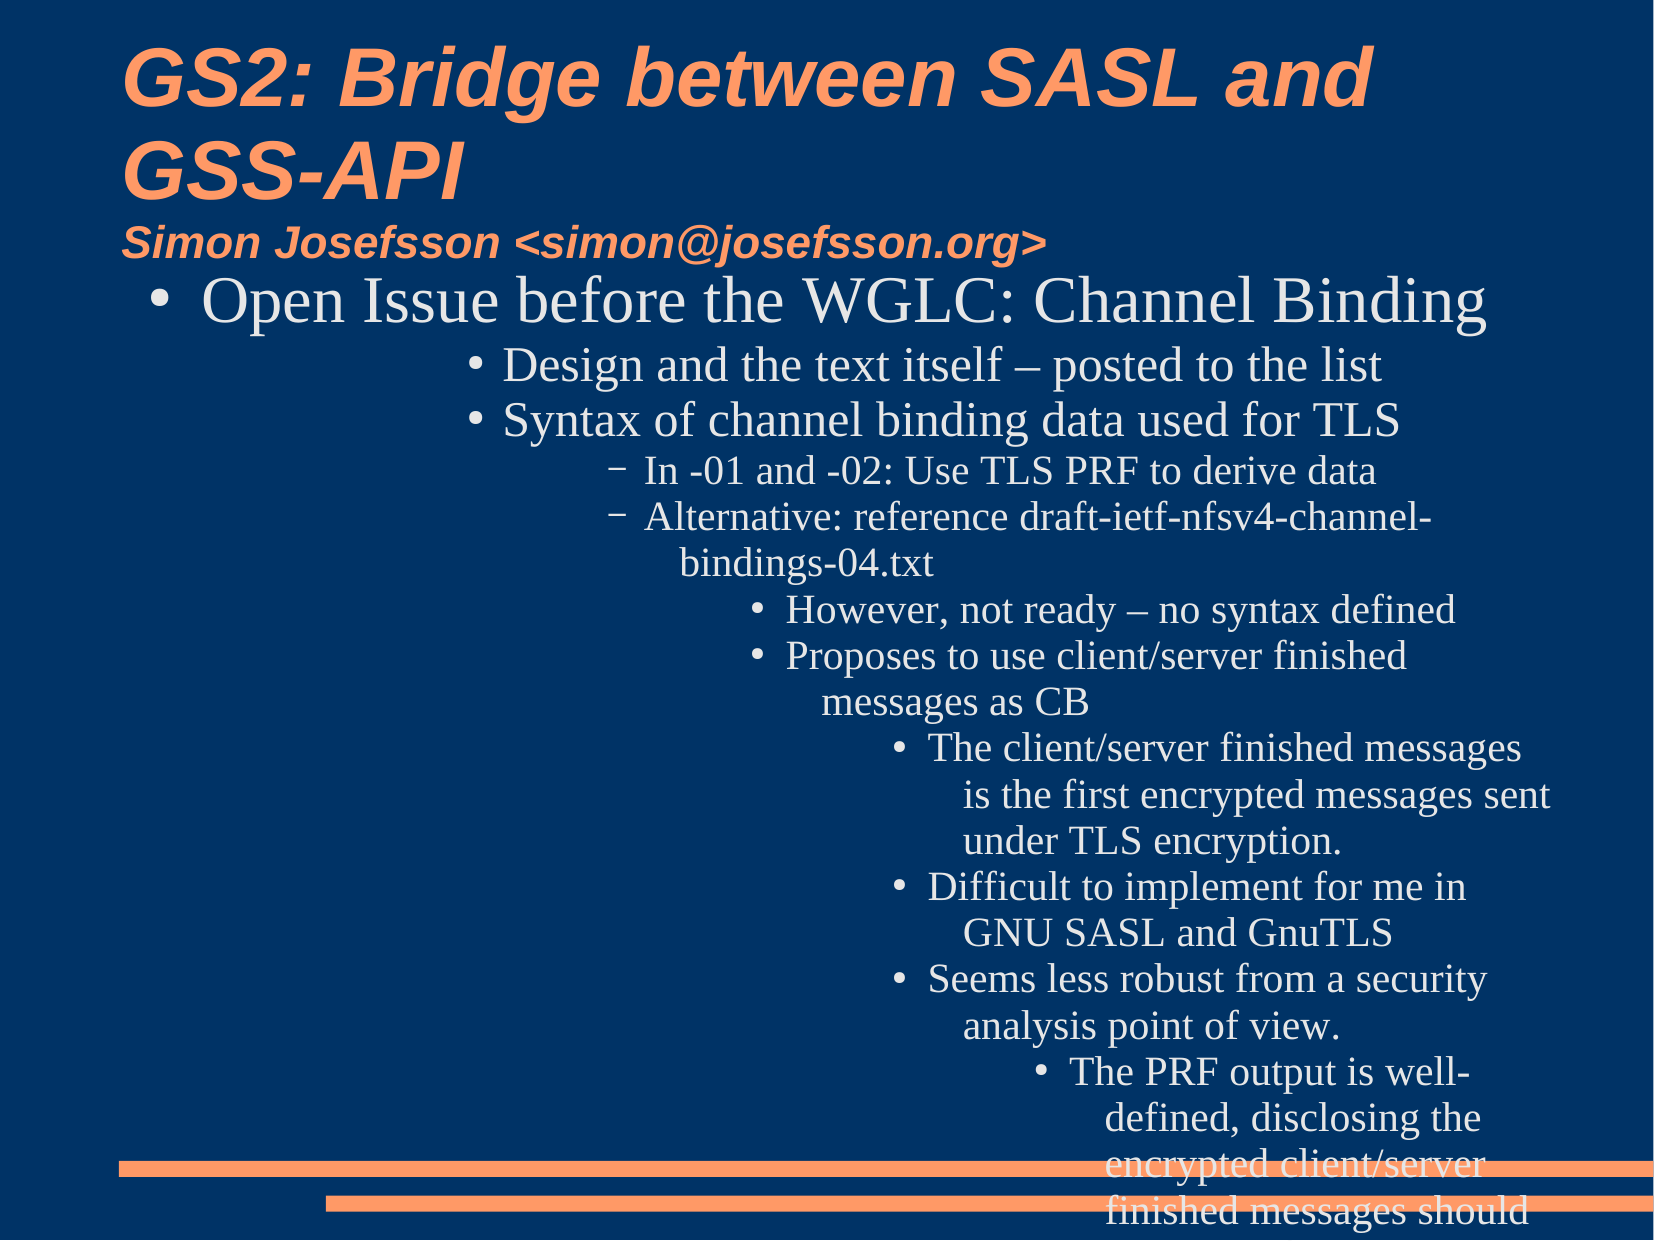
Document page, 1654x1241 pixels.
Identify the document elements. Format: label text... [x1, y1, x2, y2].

list Open Issue before the WGLC: Channel Binding Design and the text itself – posted to the list Syntax of channel binding data used for TLS In -01 and -02: Use TLS PRF to derive data Alternative: reference draft-ietf-nfsv4-channel-bindings-04.txt However, not ready – no syntax defined Proposes to use client/server finished messages as CB The client/server finished messages is the first encrypted messages sent under TLS encryption. Difficult to implement for me in GNU SASL and GnuTLS Seems less robust from a security analysis point of view. The PRF output is well-defined, disclosing the encrypted client/server finished messages should be review further to make sure it is a good idea. I prefer to reference Nico's draft, if it uses the TLS PRF Update examples with channel bindings [112, 262, 1552, 1141]
title GS2: Bridge between SASL and GSS-API Simon Josefsson <simon@josefsson.org> [121, 46, 1534, 254]
